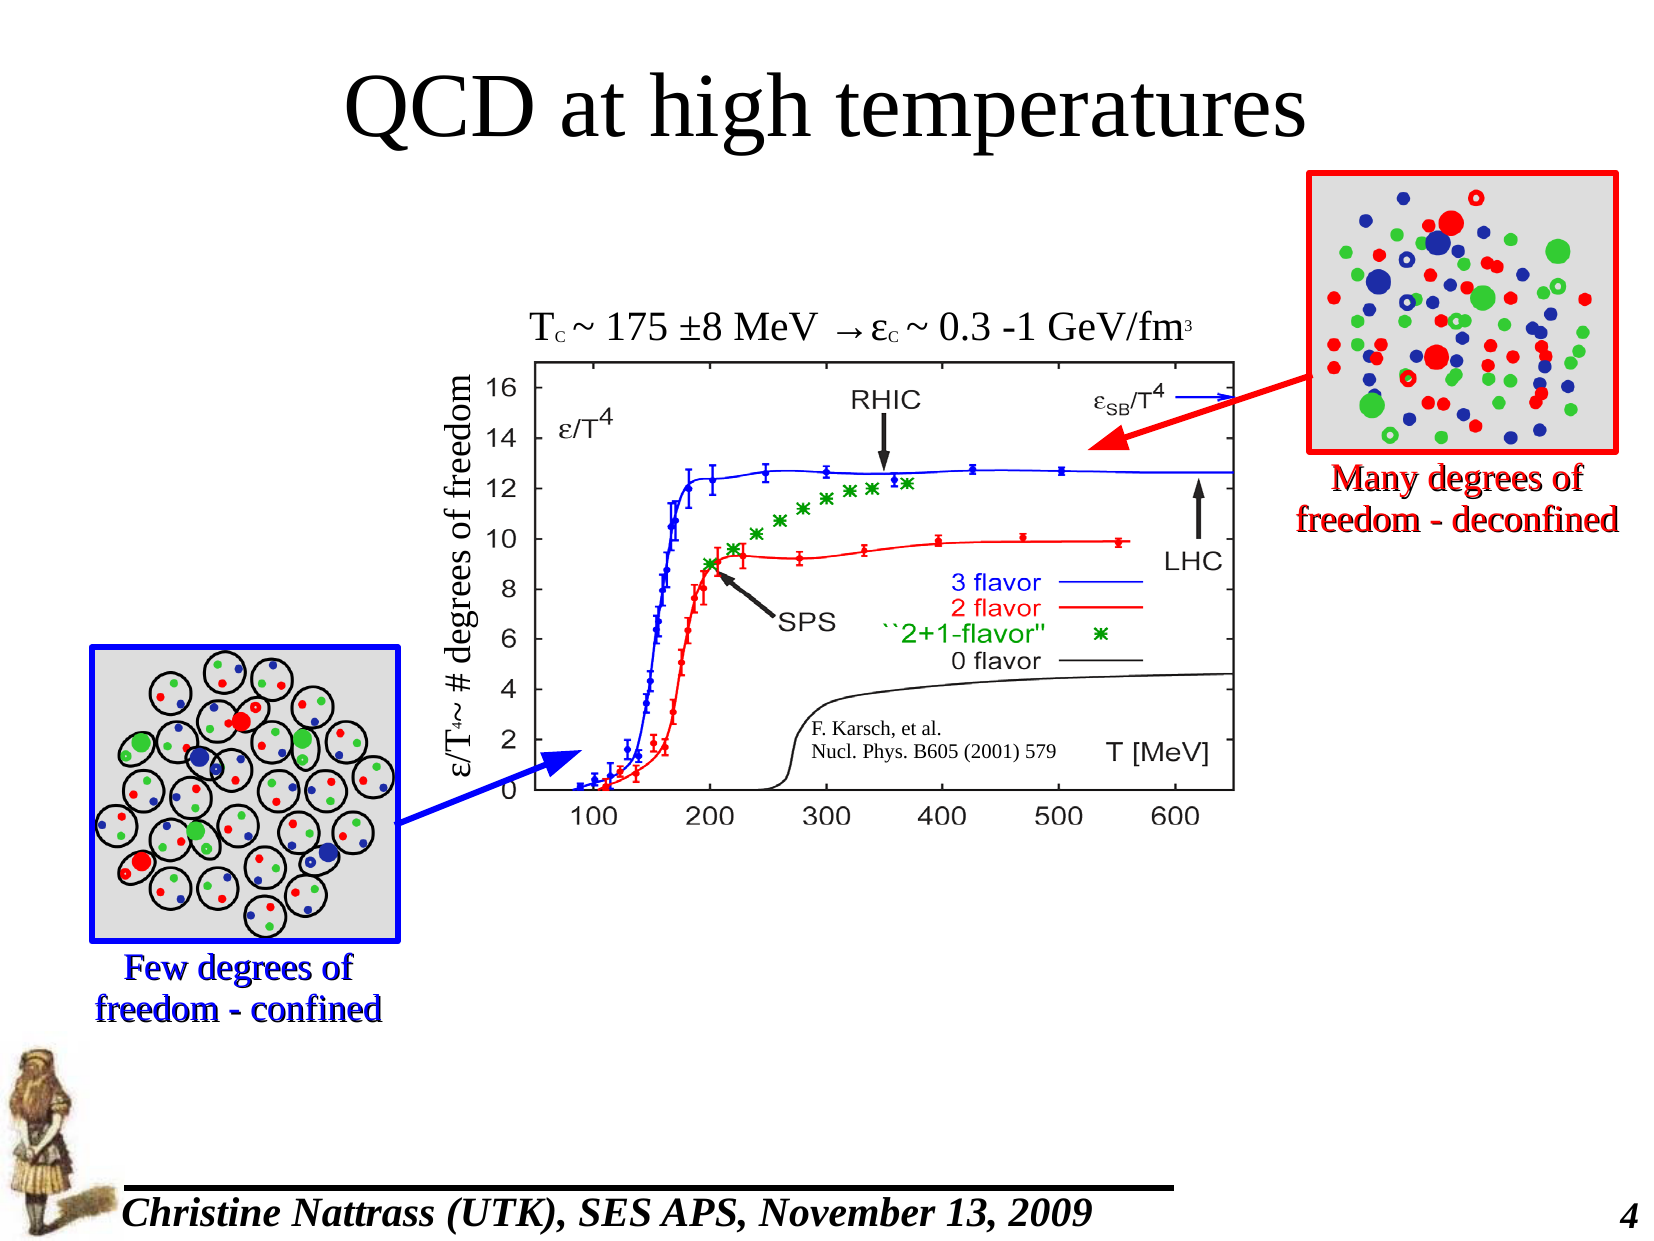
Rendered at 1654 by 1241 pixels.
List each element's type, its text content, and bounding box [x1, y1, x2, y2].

text_box TC ~ 175 ±8 MeV →εC ~ 0.3 -1 GeV/fm3 [514, 295, 1248, 363]
picture [1312, 175, 1613, 448]
text_box Many degrees of freedom - deconfined [1269, 448, 1645, 547]
text_box F. Karsch, et al. Nucl. Phys. B605 (2001) 579 [796, 710, 1244, 794]
picture [0, 1031, 125, 1241]
picture [487, 361, 1238, 826]
picture [94, 650, 395, 938]
text_box Few degrees of freedom - confined [69, 938, 407, 1037]
title QCD at high temperatures [82, 54, 1571, 157]
text_box ε/T4~ # degrees of freedom [429, 236, 488, 794]
